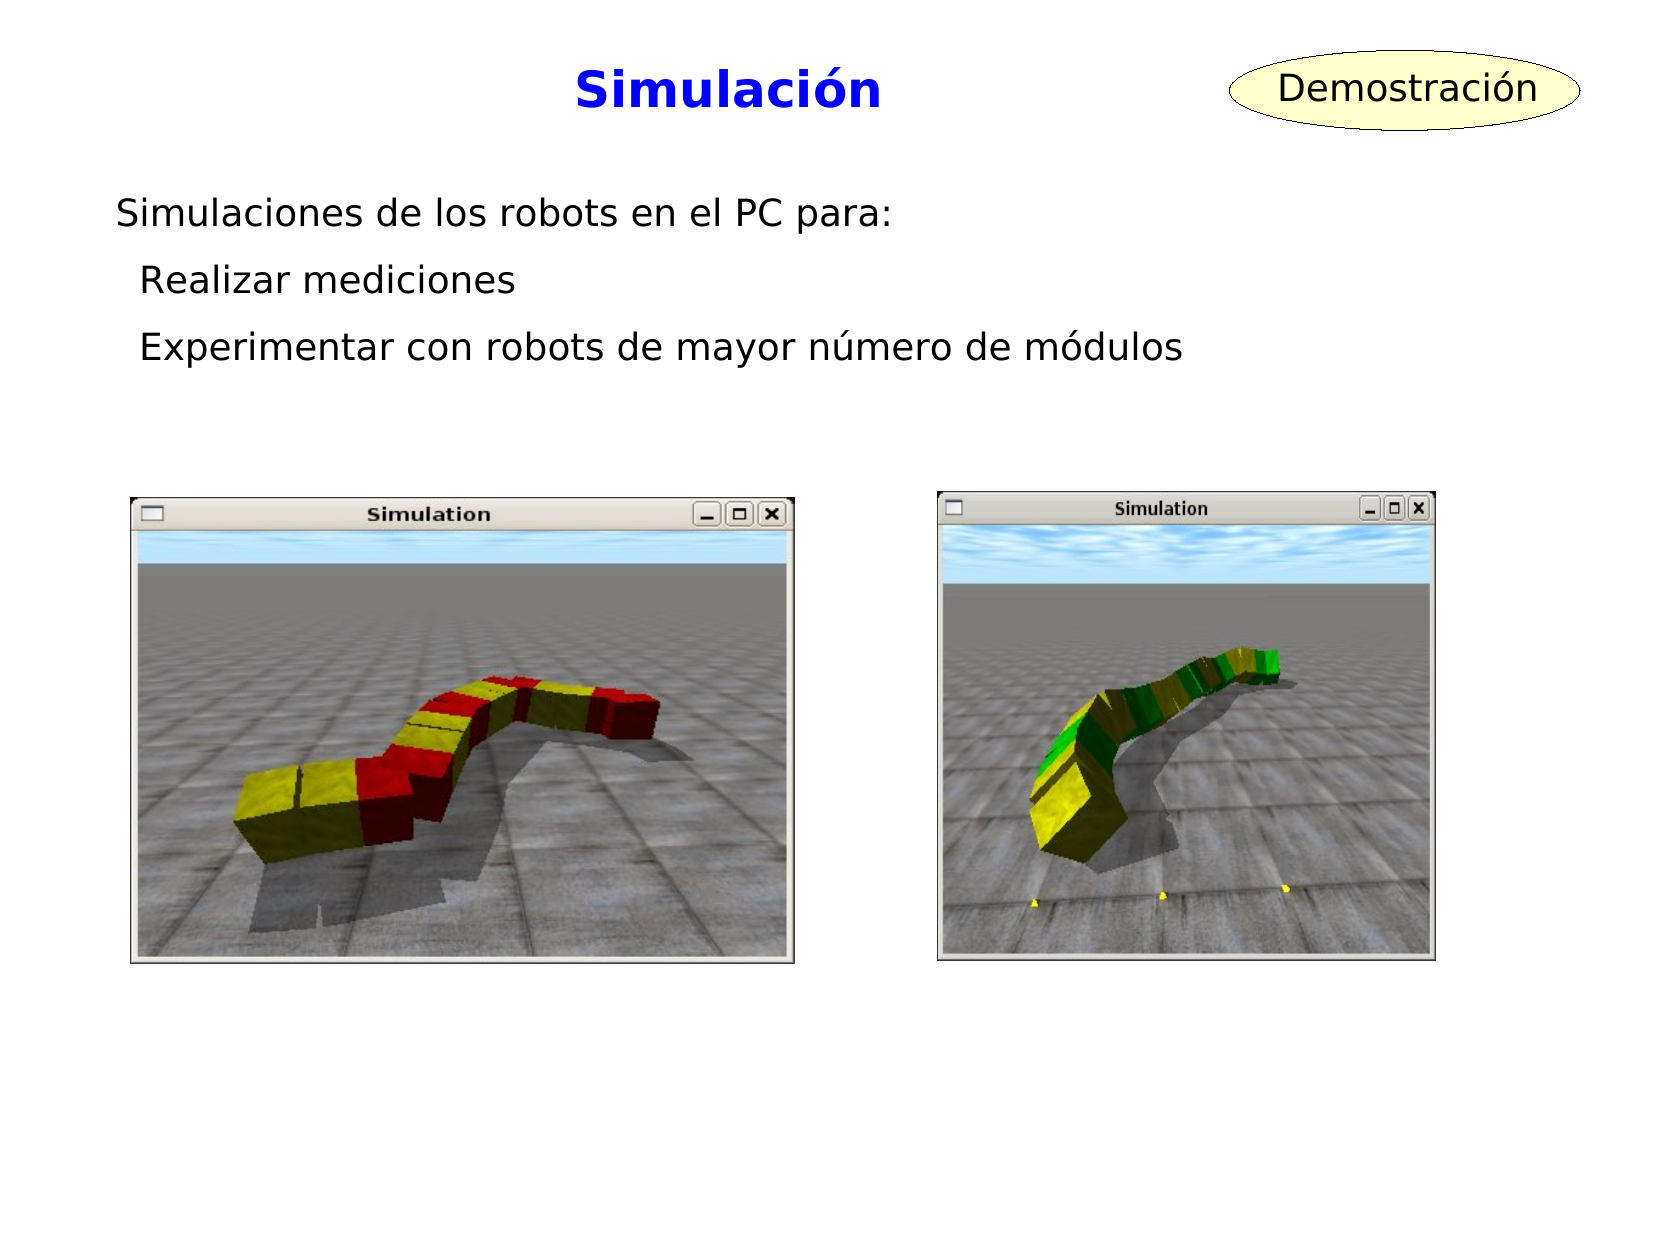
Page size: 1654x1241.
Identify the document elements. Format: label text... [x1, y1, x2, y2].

text_box [1229, 67, 1262, 114]
text_box Simulaciones de los robots en el PC para: Realizar mediciones Experimentar con robots de mayor número de módulos [88, 184, 1506, 377]
text_box Simulación [559, 53, 899, 127]
picture [937, 491, 1436, 961]
text_box [1554, 69, 1581, 112]
text_box [1296, 50, 1514, 59]
picture [130, 497, 795, 964]
text_box [1277, 118, 1532, 131]
text_box Demostración [1262, 59, 1554, 118]
